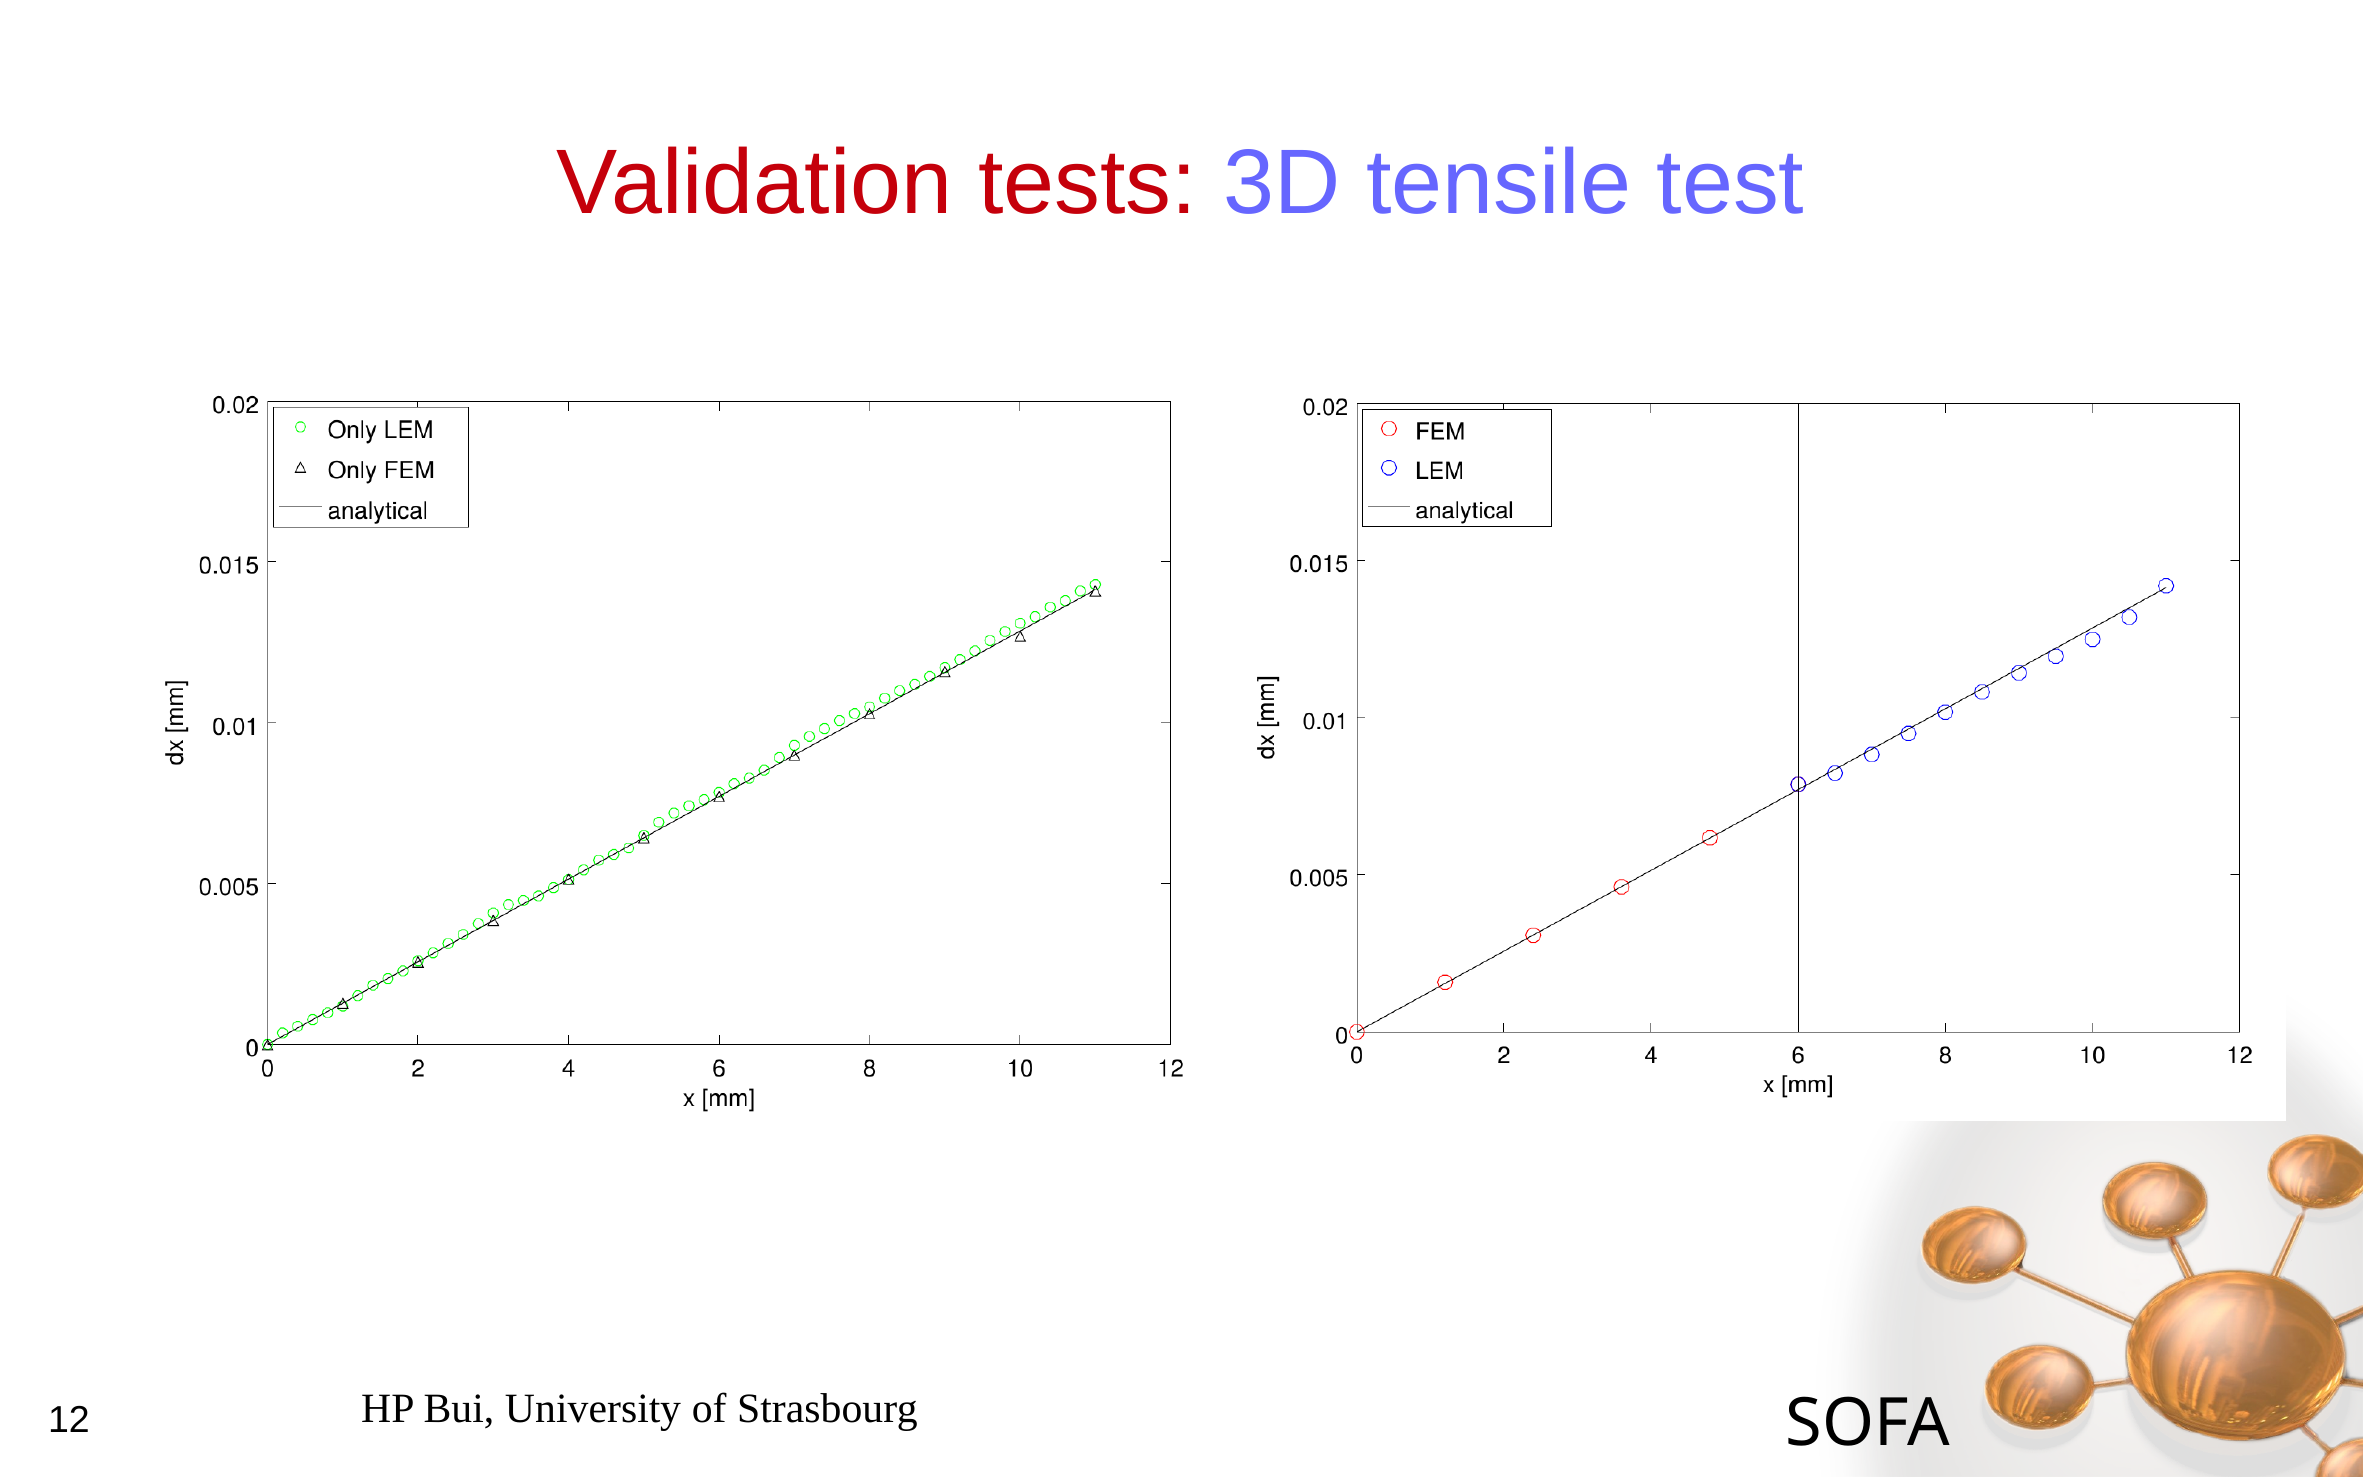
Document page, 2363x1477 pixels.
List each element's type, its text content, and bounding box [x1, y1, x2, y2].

picture [1235, 373, 2286, 1121]
title Validation tests: 3D tensile test [118, 130, 2245, 234]
picture [151, 378, 1202, 1126]
